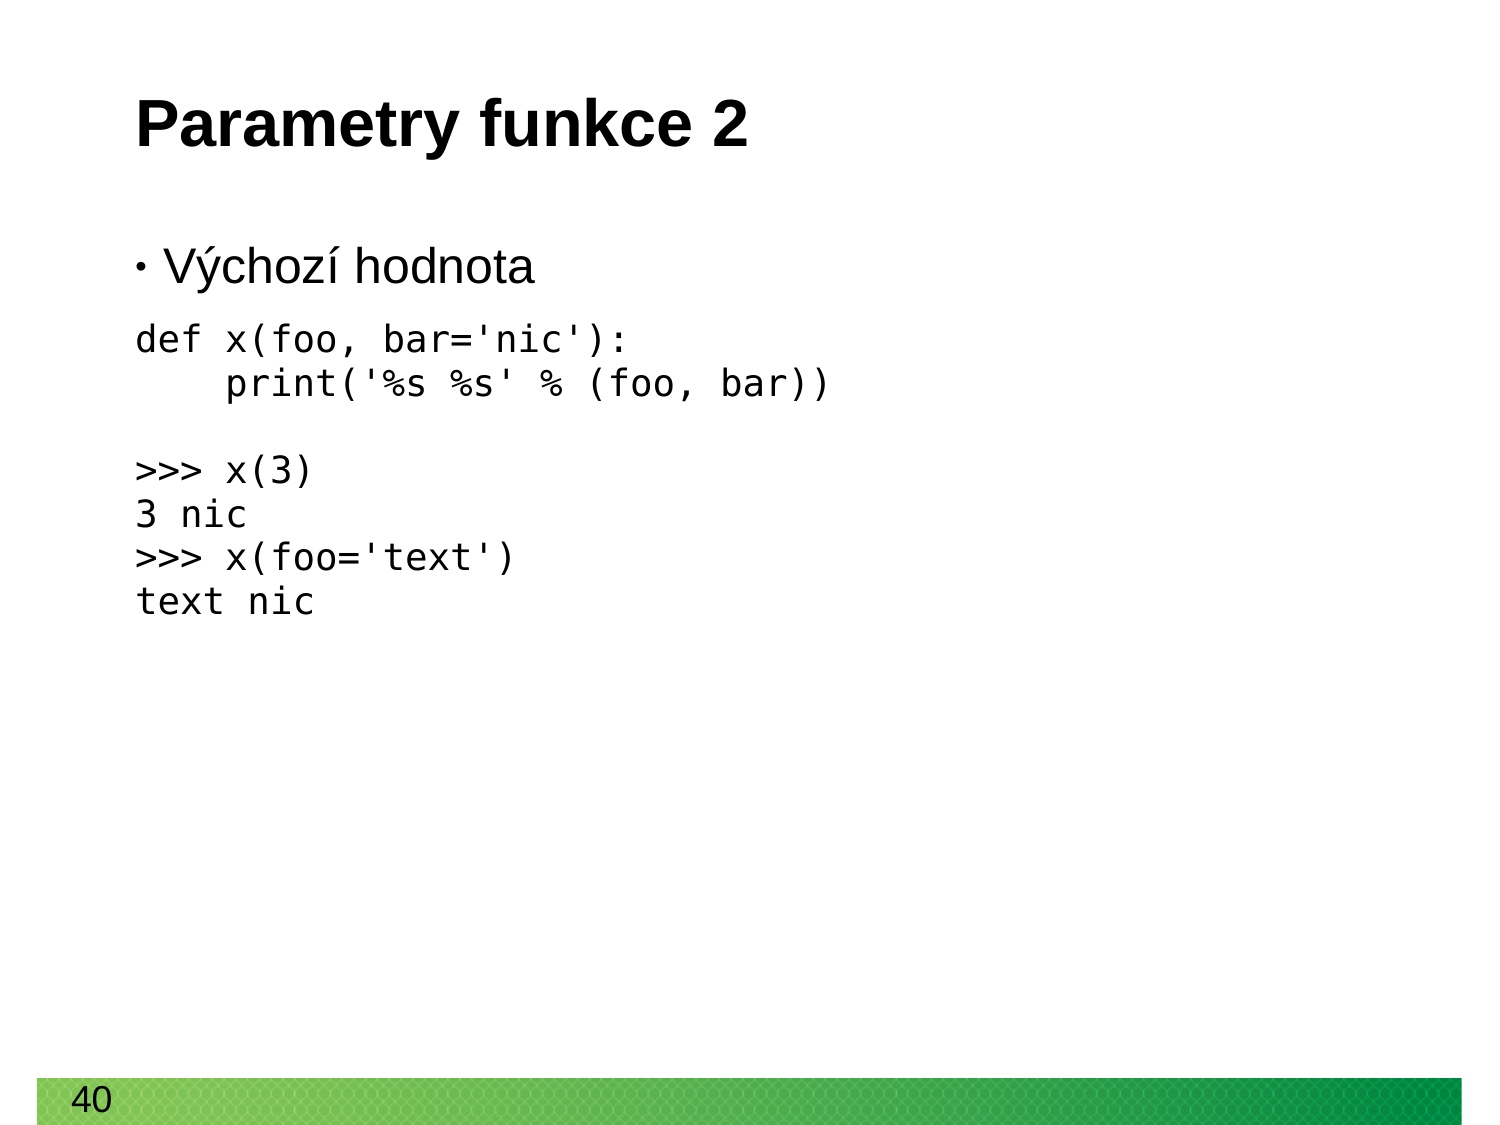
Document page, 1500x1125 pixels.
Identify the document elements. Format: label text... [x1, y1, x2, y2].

title Parametry funkce 2 [135, 41, 1372, 204]
list Výchozí hodnota def x(foo, bar='nic'): print('%s %s' % (foo, bar)) >>> x(3) 3 nic >>> x(foo='text') text nic [135, 238, 1372, 892]
picture [36, 1078, 1462, 1125]
